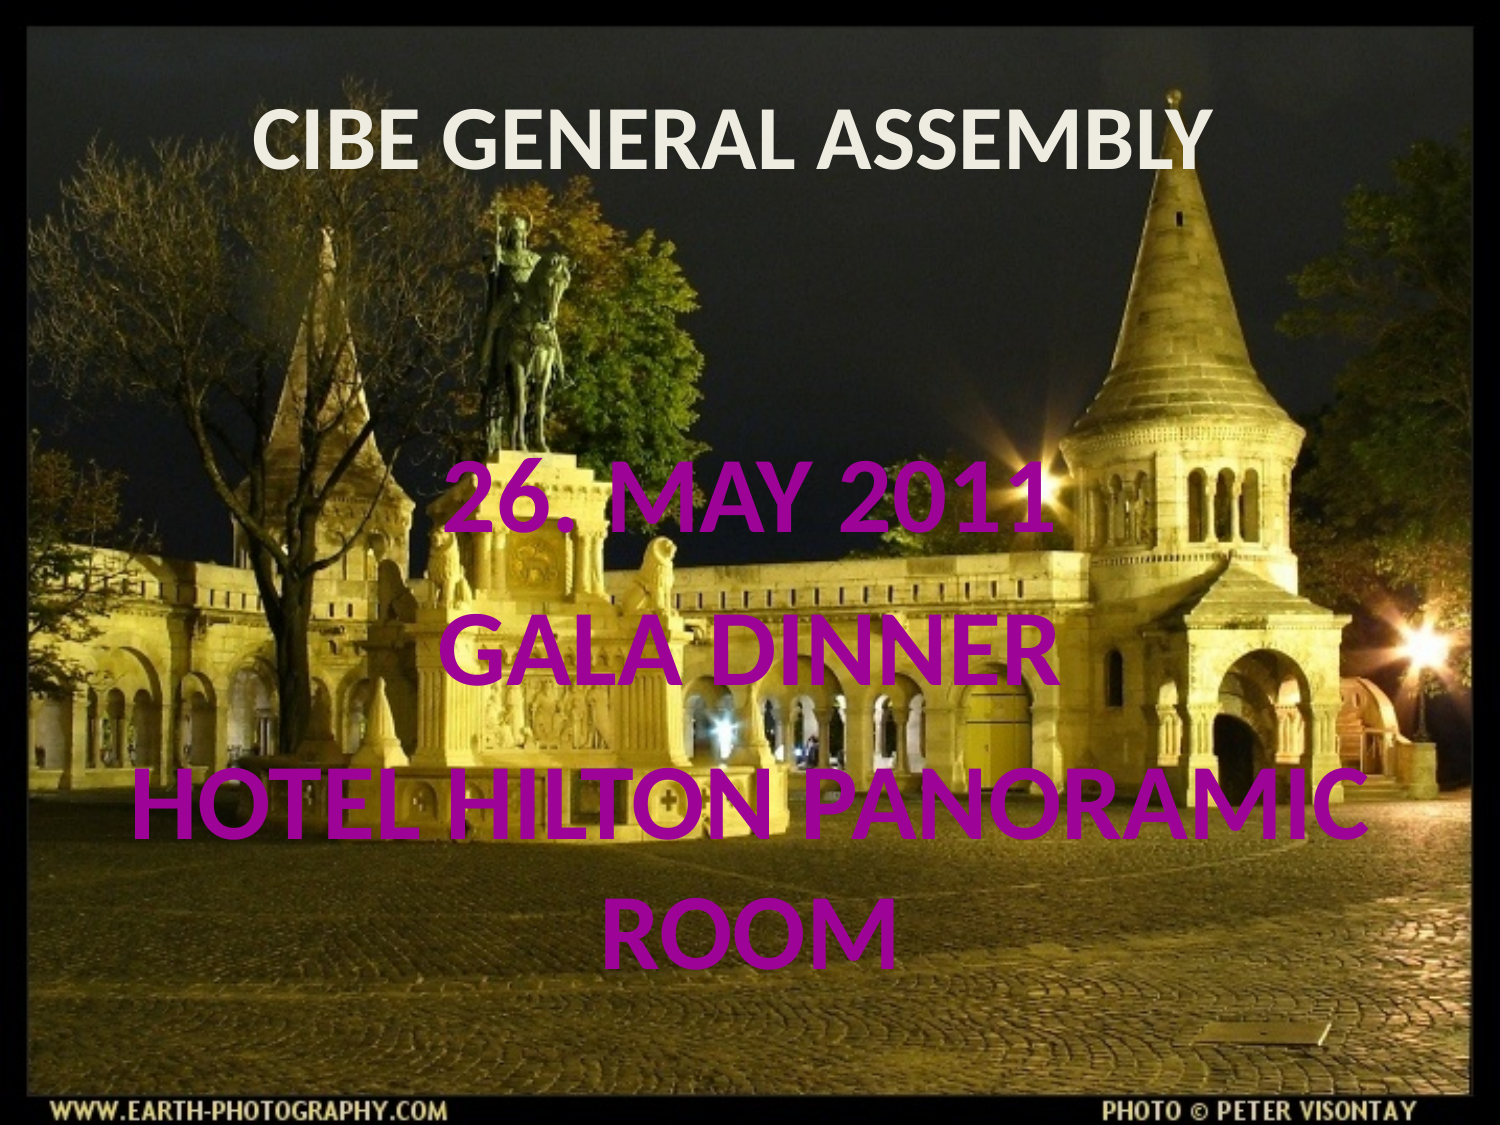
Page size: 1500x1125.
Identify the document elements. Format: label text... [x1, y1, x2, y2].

list 26. MAY 2011 GALA DINNER HOTEL HILTON PANORAMIC ROOM [75, 262, 1425, 1005]
picture [0, 0, 1500, 1125]
title CIBE GENERAL ASSEMBLY [58, 70, 1409, 258]
